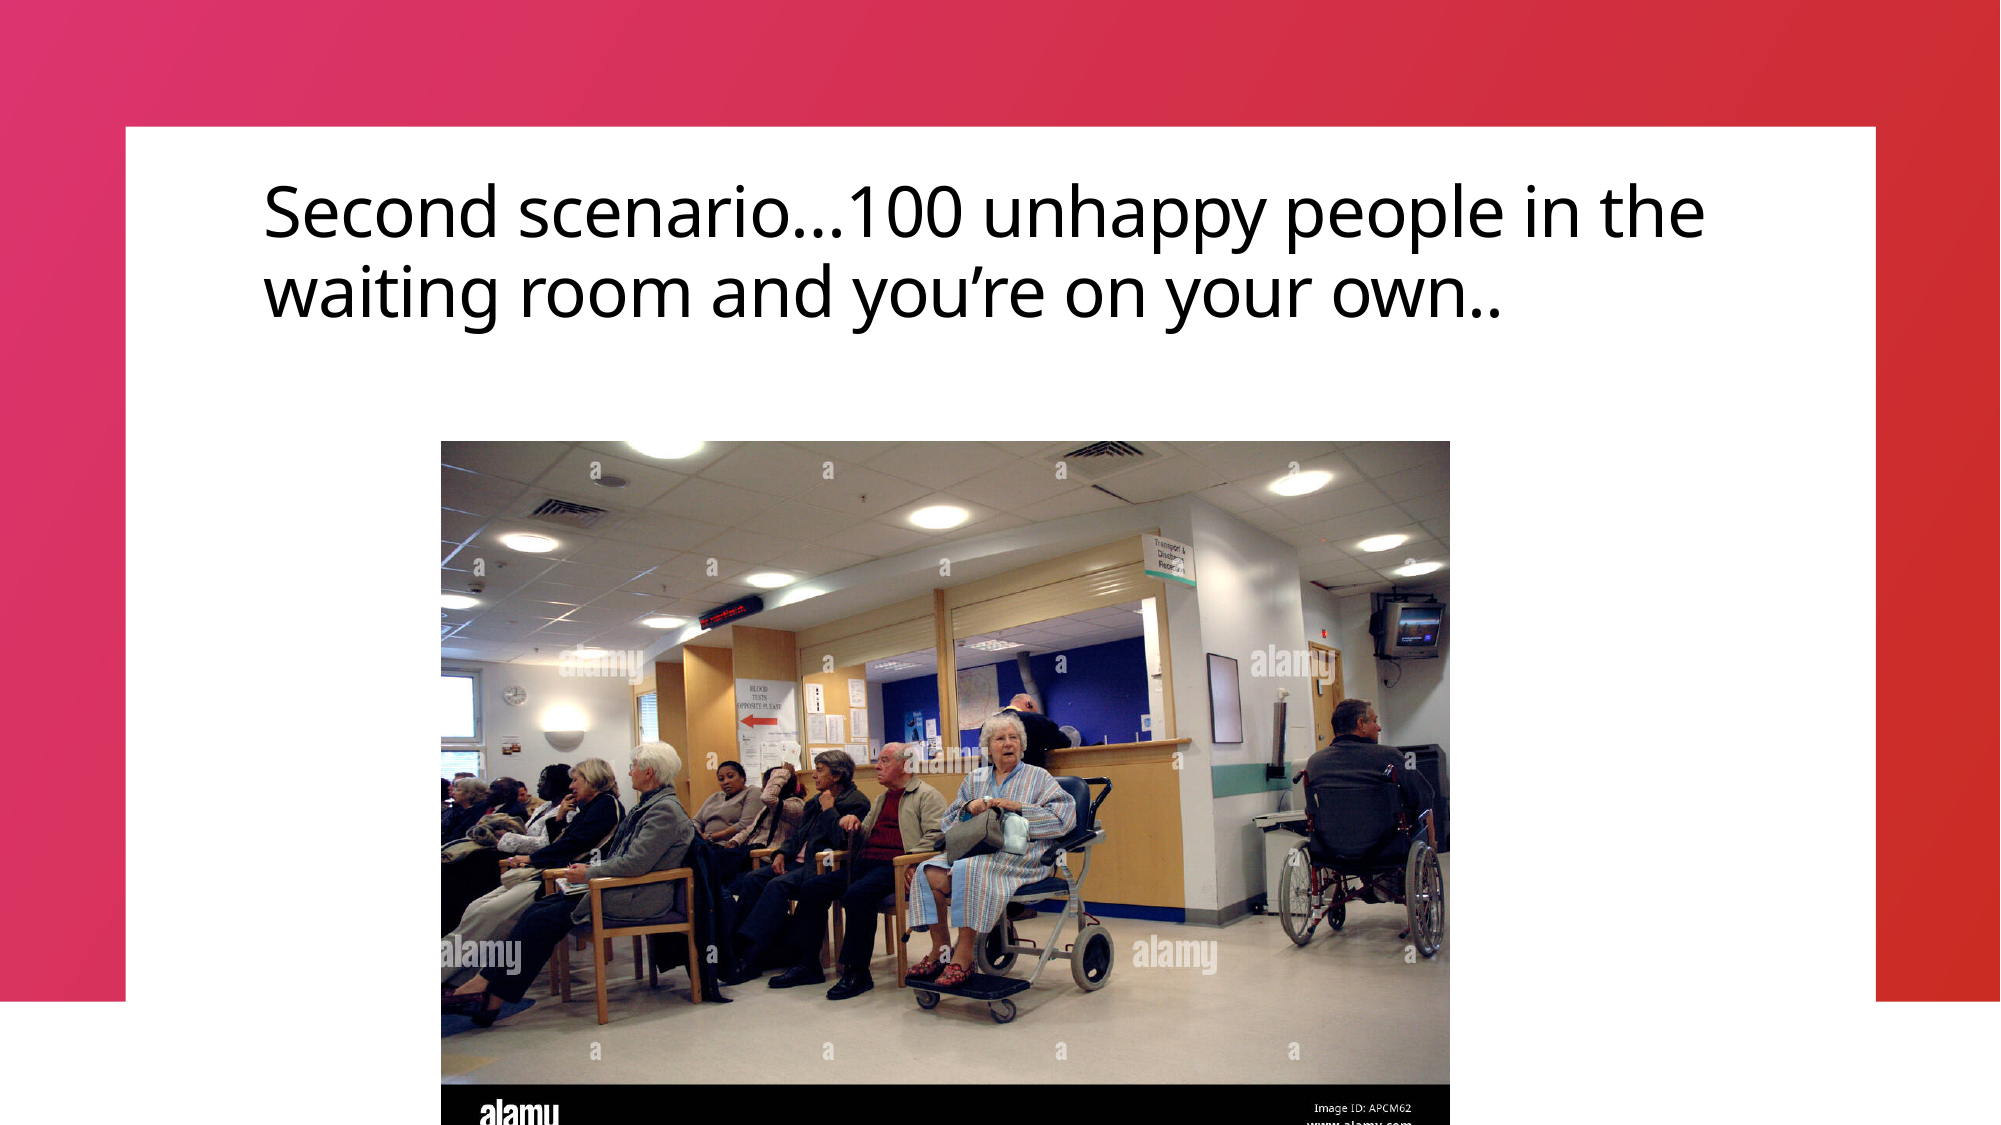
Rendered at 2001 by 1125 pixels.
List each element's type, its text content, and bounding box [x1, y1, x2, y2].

title Second scenario…100 unhappy people in the waiting room and you’re on your own.. [248, 164, 1749, 442]
picture [441, 441, 1450, 1125]
